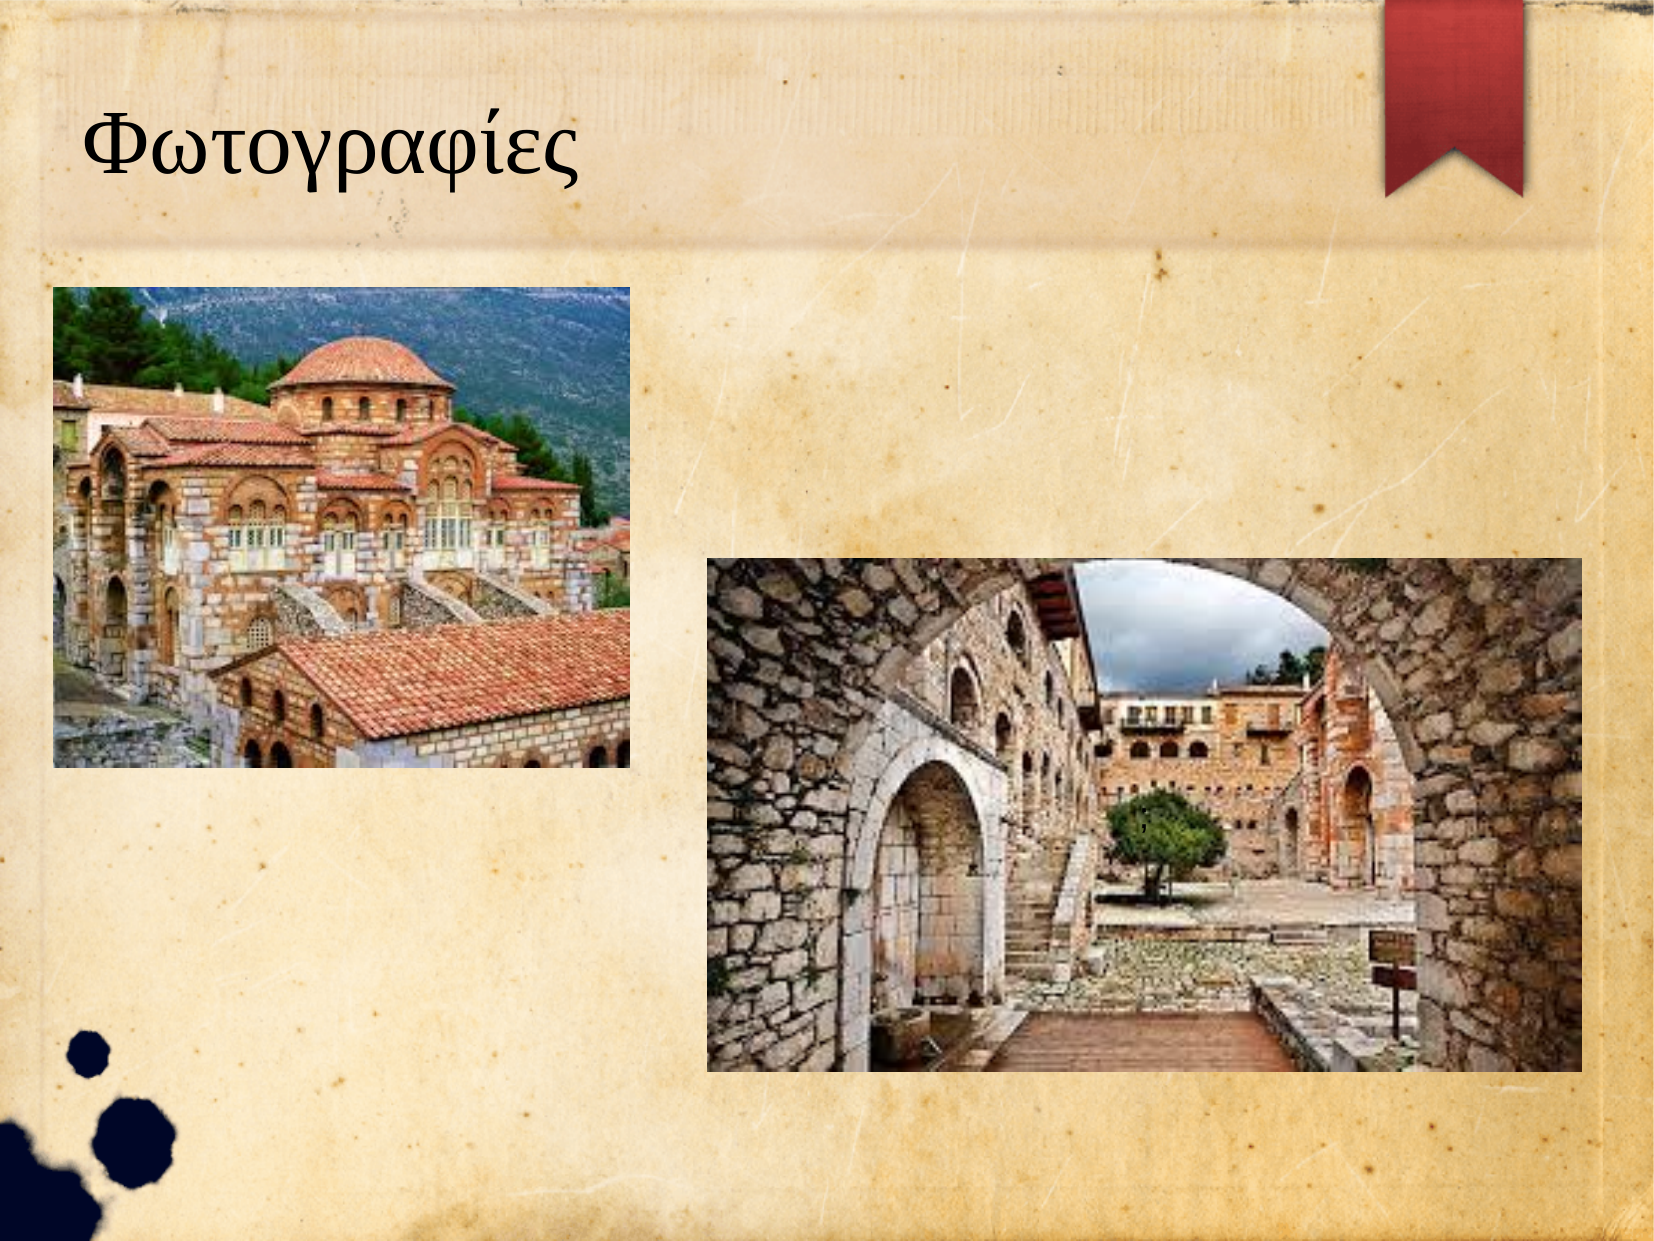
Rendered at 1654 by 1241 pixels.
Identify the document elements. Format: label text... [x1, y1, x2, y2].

title Φωτογραφίες [82, 49, 1347, 237]
picture [0, 0, 1654, 1241]
